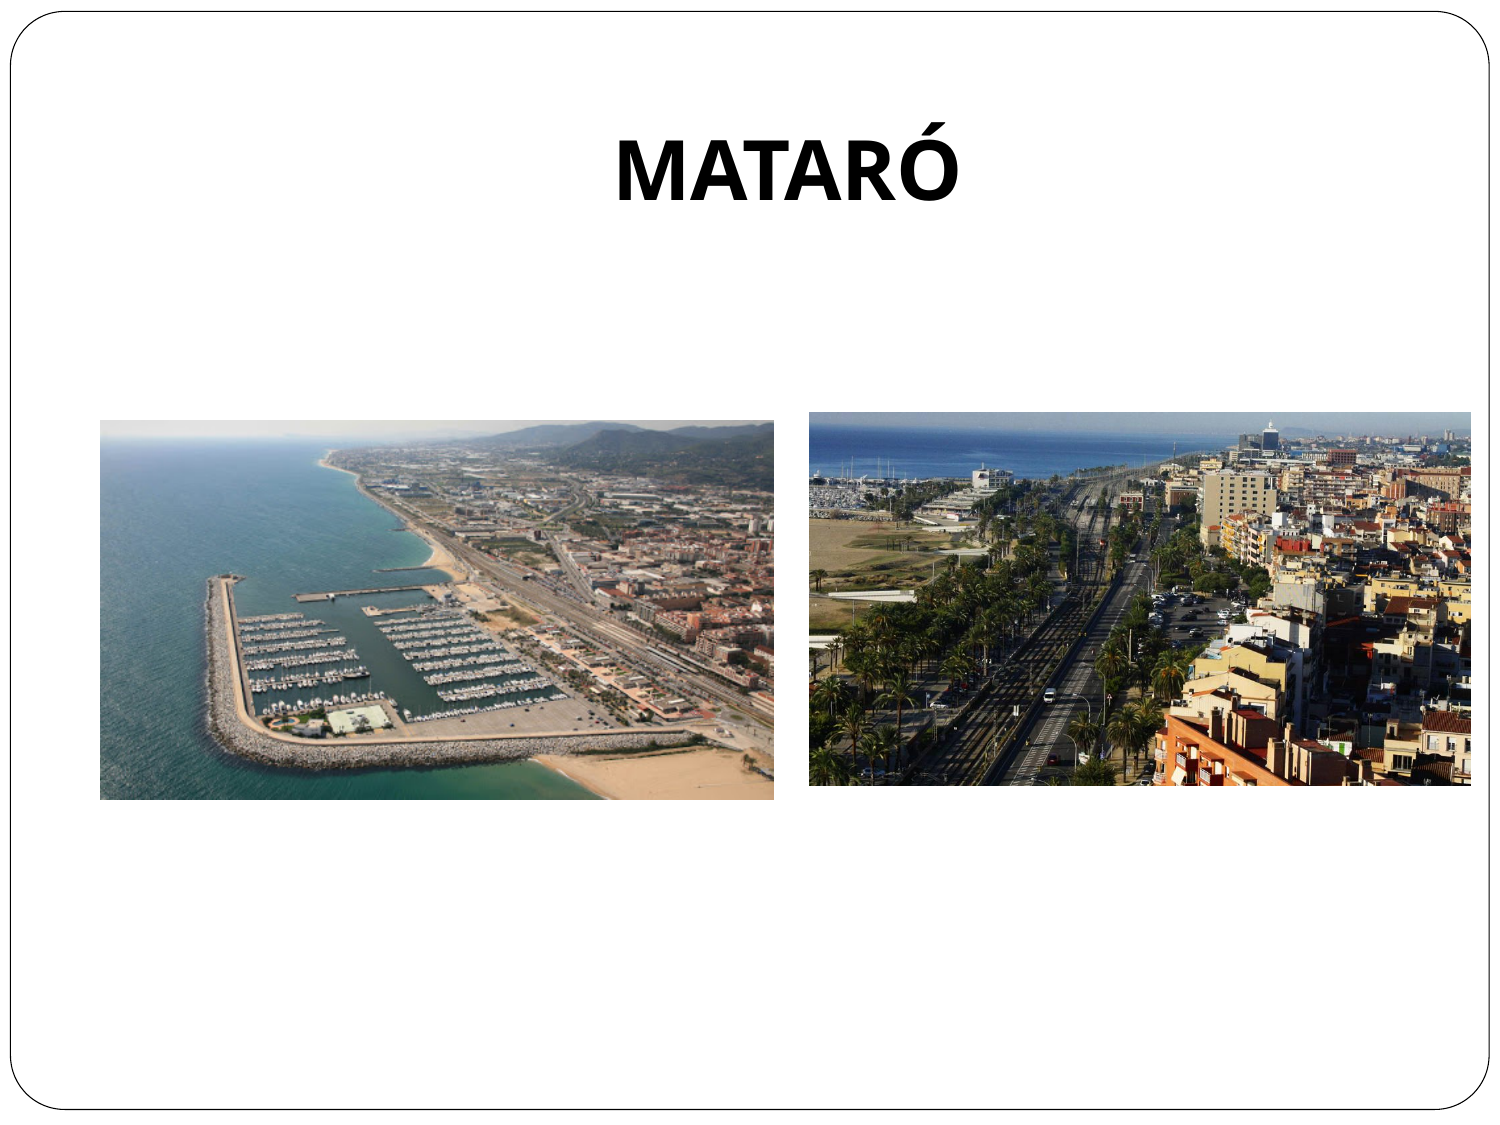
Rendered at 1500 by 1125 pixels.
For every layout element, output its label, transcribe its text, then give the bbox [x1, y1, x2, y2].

picture [100, 420, 774, 800]
title MATARÓ [150, 45, 1426, 233]
picture [809, 412, 1471, 787]
